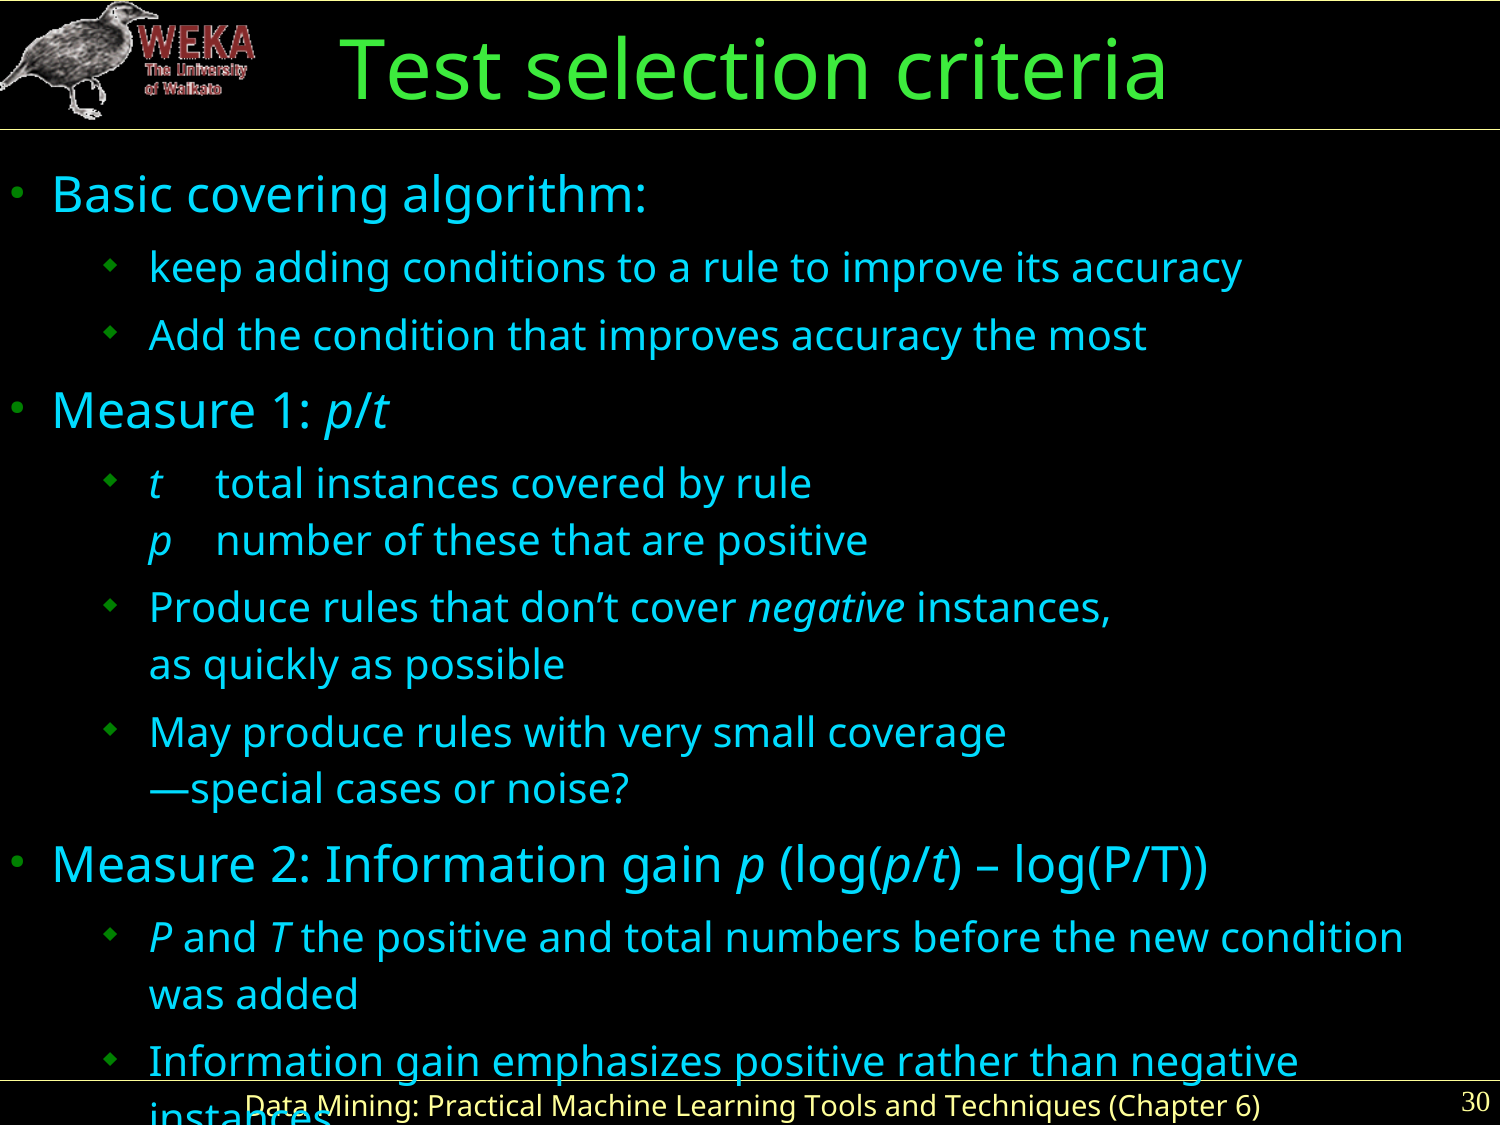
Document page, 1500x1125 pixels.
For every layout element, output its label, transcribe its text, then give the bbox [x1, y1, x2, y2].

picture [0, 1, 266, 129]
list Basic covering algorithm: keep adding conditions to a rule to improve its accuracy Add the condition that improves accuracy the most Measure 1: p/t t total instances covered by rule p number of these that are positive Produce rules that don’t cover negative instances, as quickly as possible May produce rules with very small coverage —special cases or noise? Measure 2: Information gain p (log(p/t) – log(P/T)) P and T the positive and total numbers before the new condition was added Information gain emphasizes positive rather than negative instances These interact with the pruning mechanism used [0, 152, 1498, 972]
title Test selection criteria [324, 0, 1500, 148]
